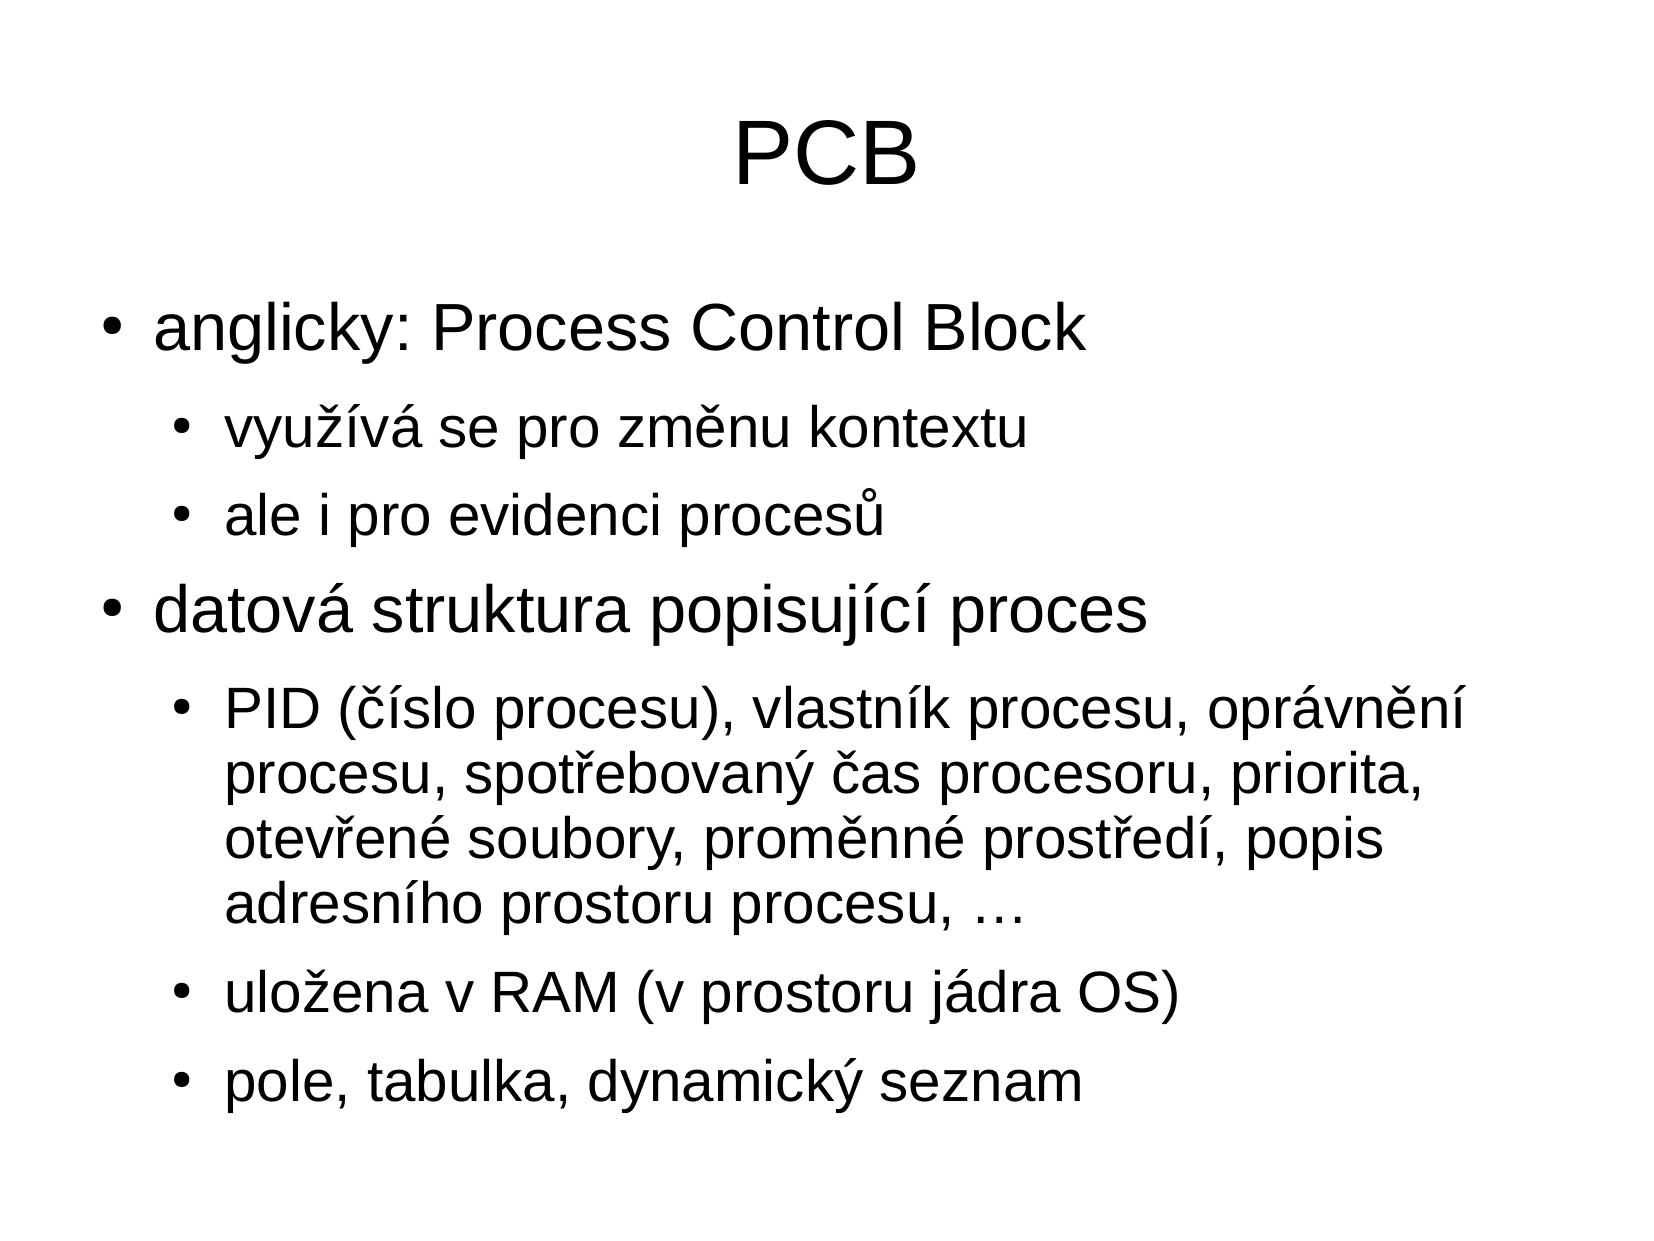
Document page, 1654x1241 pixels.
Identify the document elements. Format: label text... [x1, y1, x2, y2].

title PCB [82, 56, 1571, 250]
list anglicky: Process Control Block využívá se pro změnu kontextu ale i pro evidenci procesů datová struktura popisující proces PID (číslo procesu), vlastník procesu, oprávnění procesu, spotřebovaný čas procesoru, priorita, otevřené soubory, proměnné prostředí, popis adresního prostoru procesu, … uložena v RAM (v prostoru jádra OS) pole, tabulka, dynamický seznam [82, 290, 1571, 1114]
